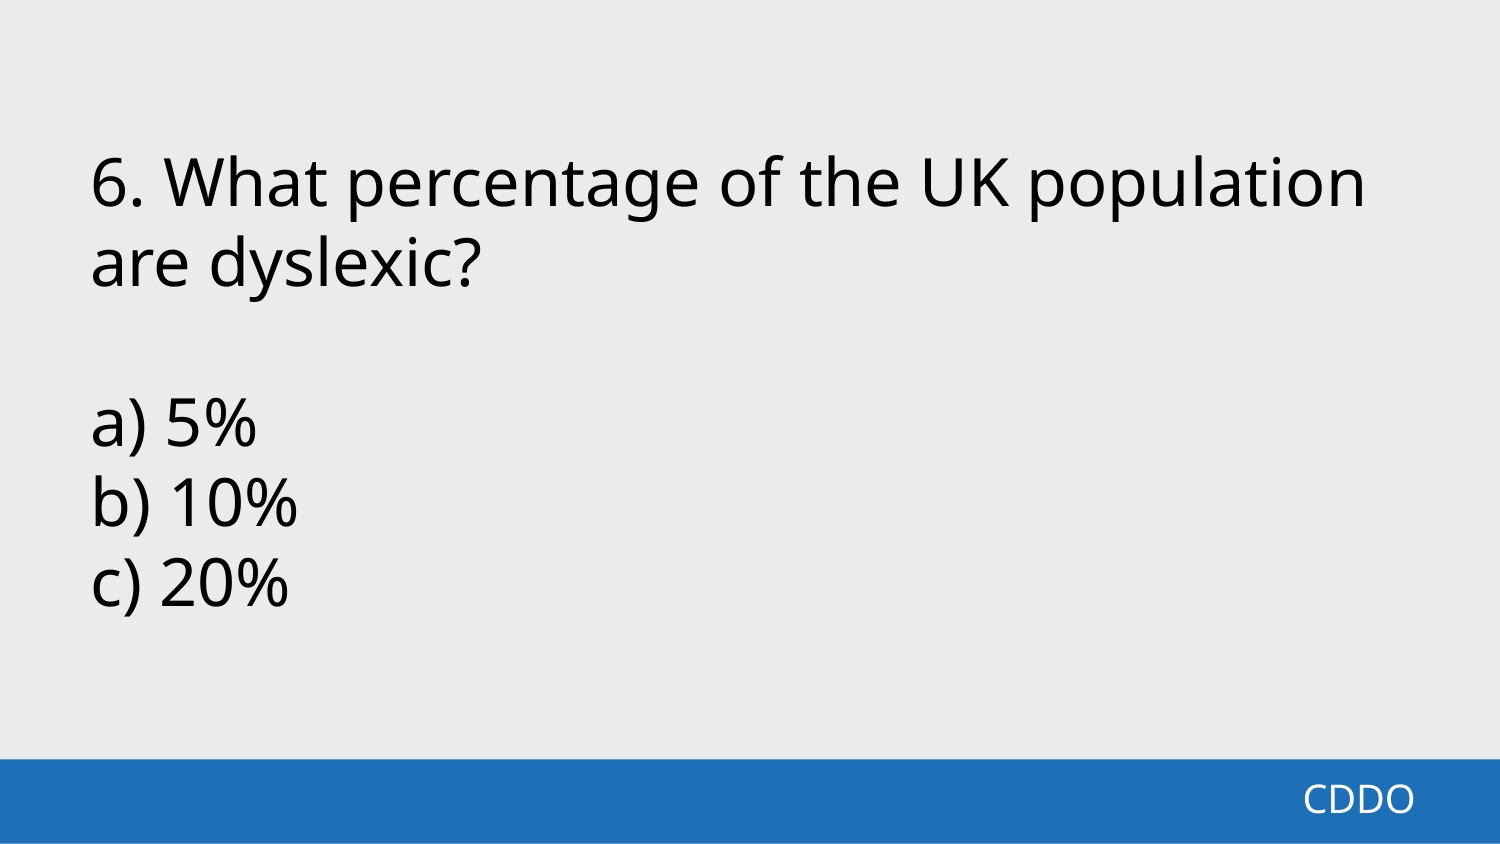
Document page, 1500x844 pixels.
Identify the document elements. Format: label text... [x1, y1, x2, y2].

text_box 6. What percentage of the UK population are dyslexic? a) 5% b) 10% c) 20% [87, 0, 1416, 760]
